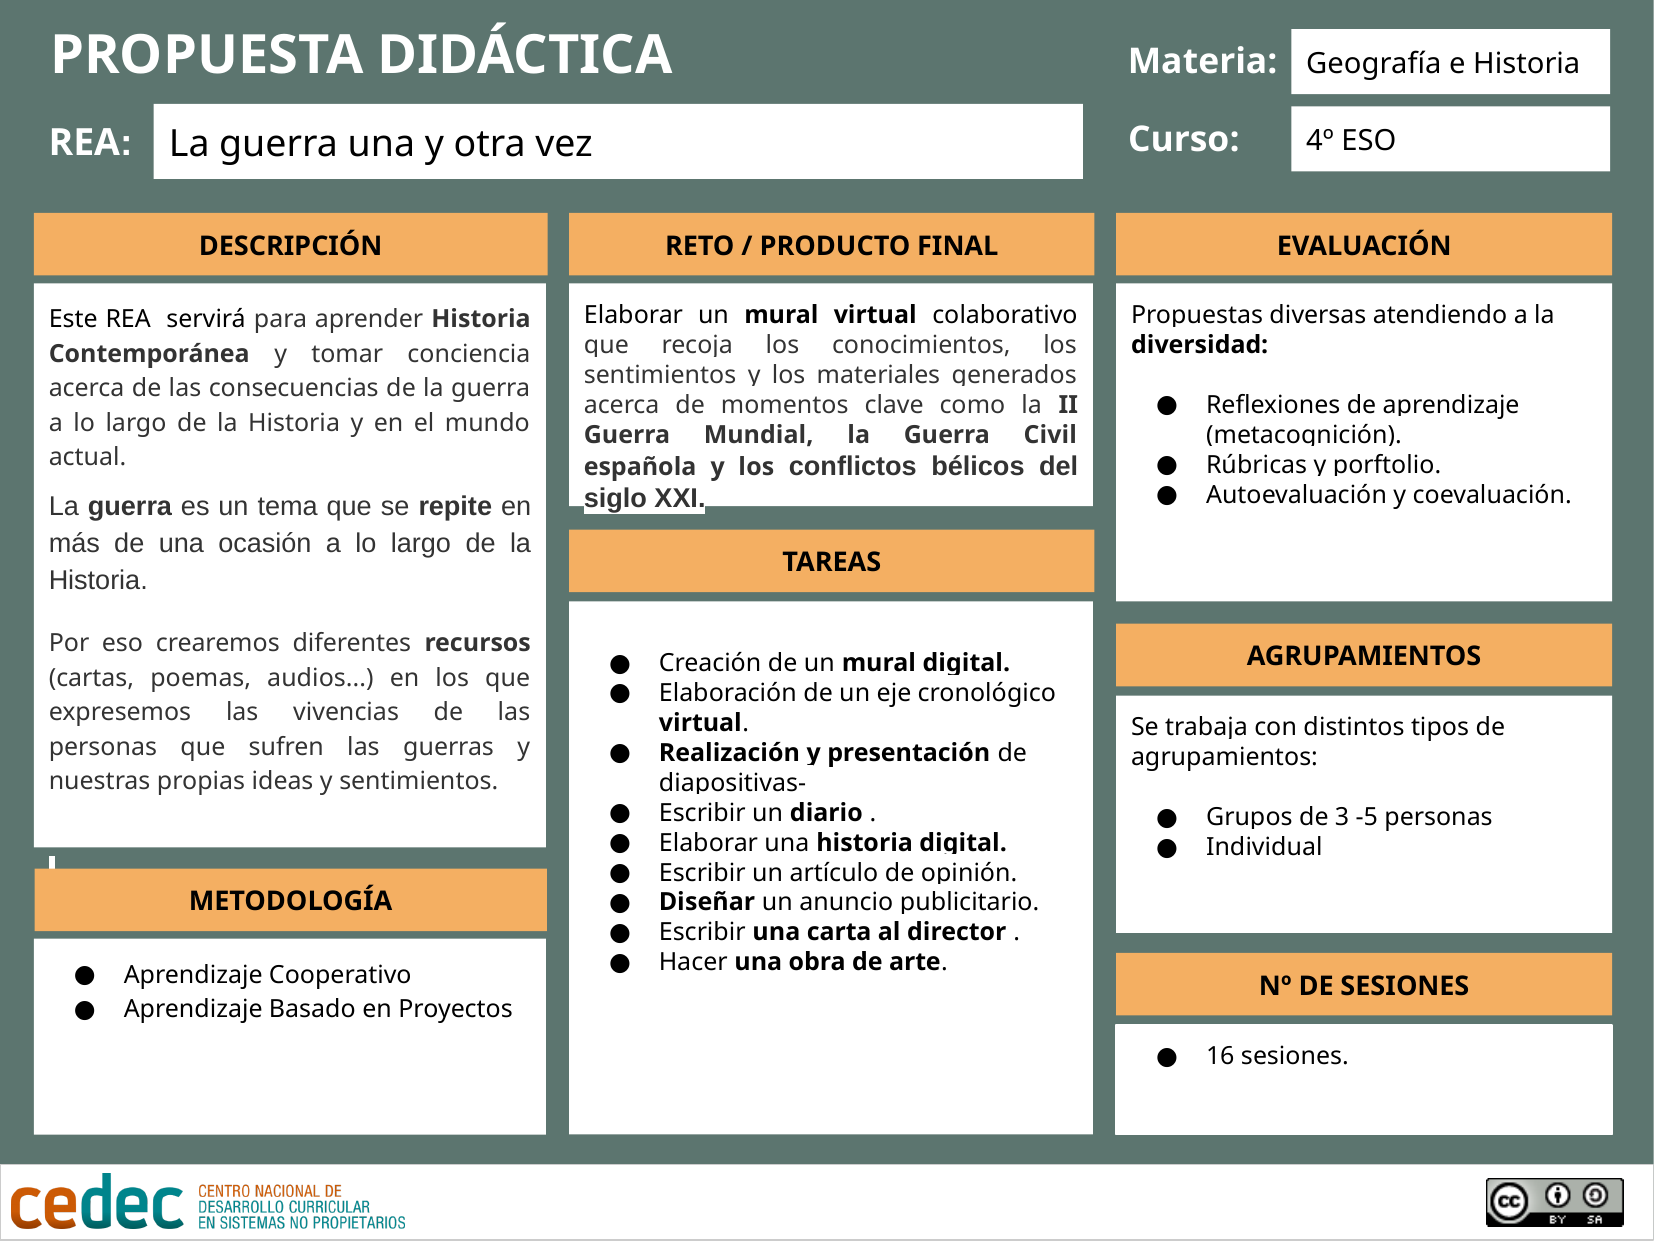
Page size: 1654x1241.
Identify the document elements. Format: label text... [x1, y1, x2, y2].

picture [11, 1173, 405, 1229]
text_box Se trabaja con distintos tipos de agrupamientos: Grupos de 3 -5 personas Individual [1116, 695, 1613, 933]
text_box PROPUESTA DIDÁCTICA [35, 11, 697, 110]
picture [1486, 1178, 1624, 1227]
text_box Curso: [1113, 109, 1303, 173]
text_box Propuestas diversas atendiendo a la diversidad: Reflexiones de aprendizaje (metacognición). Rúbricas y porftolio. Autoevaluación y coevaluación. [1116, 283, 1613, 602]
text_box [0, 1164, 1654, 1241]
text_box REA: [33, 110, 153, 174]
text_box La guerra una y otra vez [153, 103, 1083, 179]
text_box METODOLOGÍA [34, 868, 547, 932]
text_box Materia: [1113, 30, 1291, 94]
text_box AGRUPAMIENTOS [1116, 623, 1613, 687]
text_box Nº DE SESIONES [1116, 952, 1613, 1016]
text_box Este REA servirá para aprender Historia Contemporánea y tomar conciencia acerca de las consecuencias de la guerra a lo largo de la Historia y en el mundo actual. La guerra es un tema que se repite en más de una ocasión a lo largo de la Historia. Por eso crearemos diferentes recursos (cartas, poemas, audios...) en los que expresemos las vivencias de las personas que sufren las guerras y nuestras propias ideas y sentimientos. [33, 283, 546, 848]
text_box 4º ESO [1291, 106, 1611, 172]
text_box EVALUACIÓN [1116, 212, 1613, 276]
text_box DESCRIPCIÓN [33, 212, 548, 276]
text_box 16 sesiones. [1116, 1024, 1613, 1135]
text_box Elaborar un mural virtual colaborativo que recoja los conocimientos, los sentimientos y los materiales generados acerca de momentos clave como la II Guerra Mundial, la Guerra Civil española y los conflictos bélicos del siglo XXI. [569, 283, 1093, 507]
text_box RETO / PRODUCTO FINAL [569, 212, 1095, 276]
text_box Aprendizaje Cooperativo Aprendizaje Basado en Proyectos [33, 938, 546, 1135]
text_box Geografía e Historia [1291, 29, 1611, 95]
text_box TAREAS [569, 529, 1095, 593]
text_box Creación de un mural digital. Elaboración de un eje cronológico virtual. Realización y presentación de diapositivas- Escribir un diario . Elaborar una historia digital. Escribir un artículo de opinión. Diseñar un anuncio publicitario. Escribir una carta al director . Hacer una obra de arte. [569, 601, 1093, 1135]
